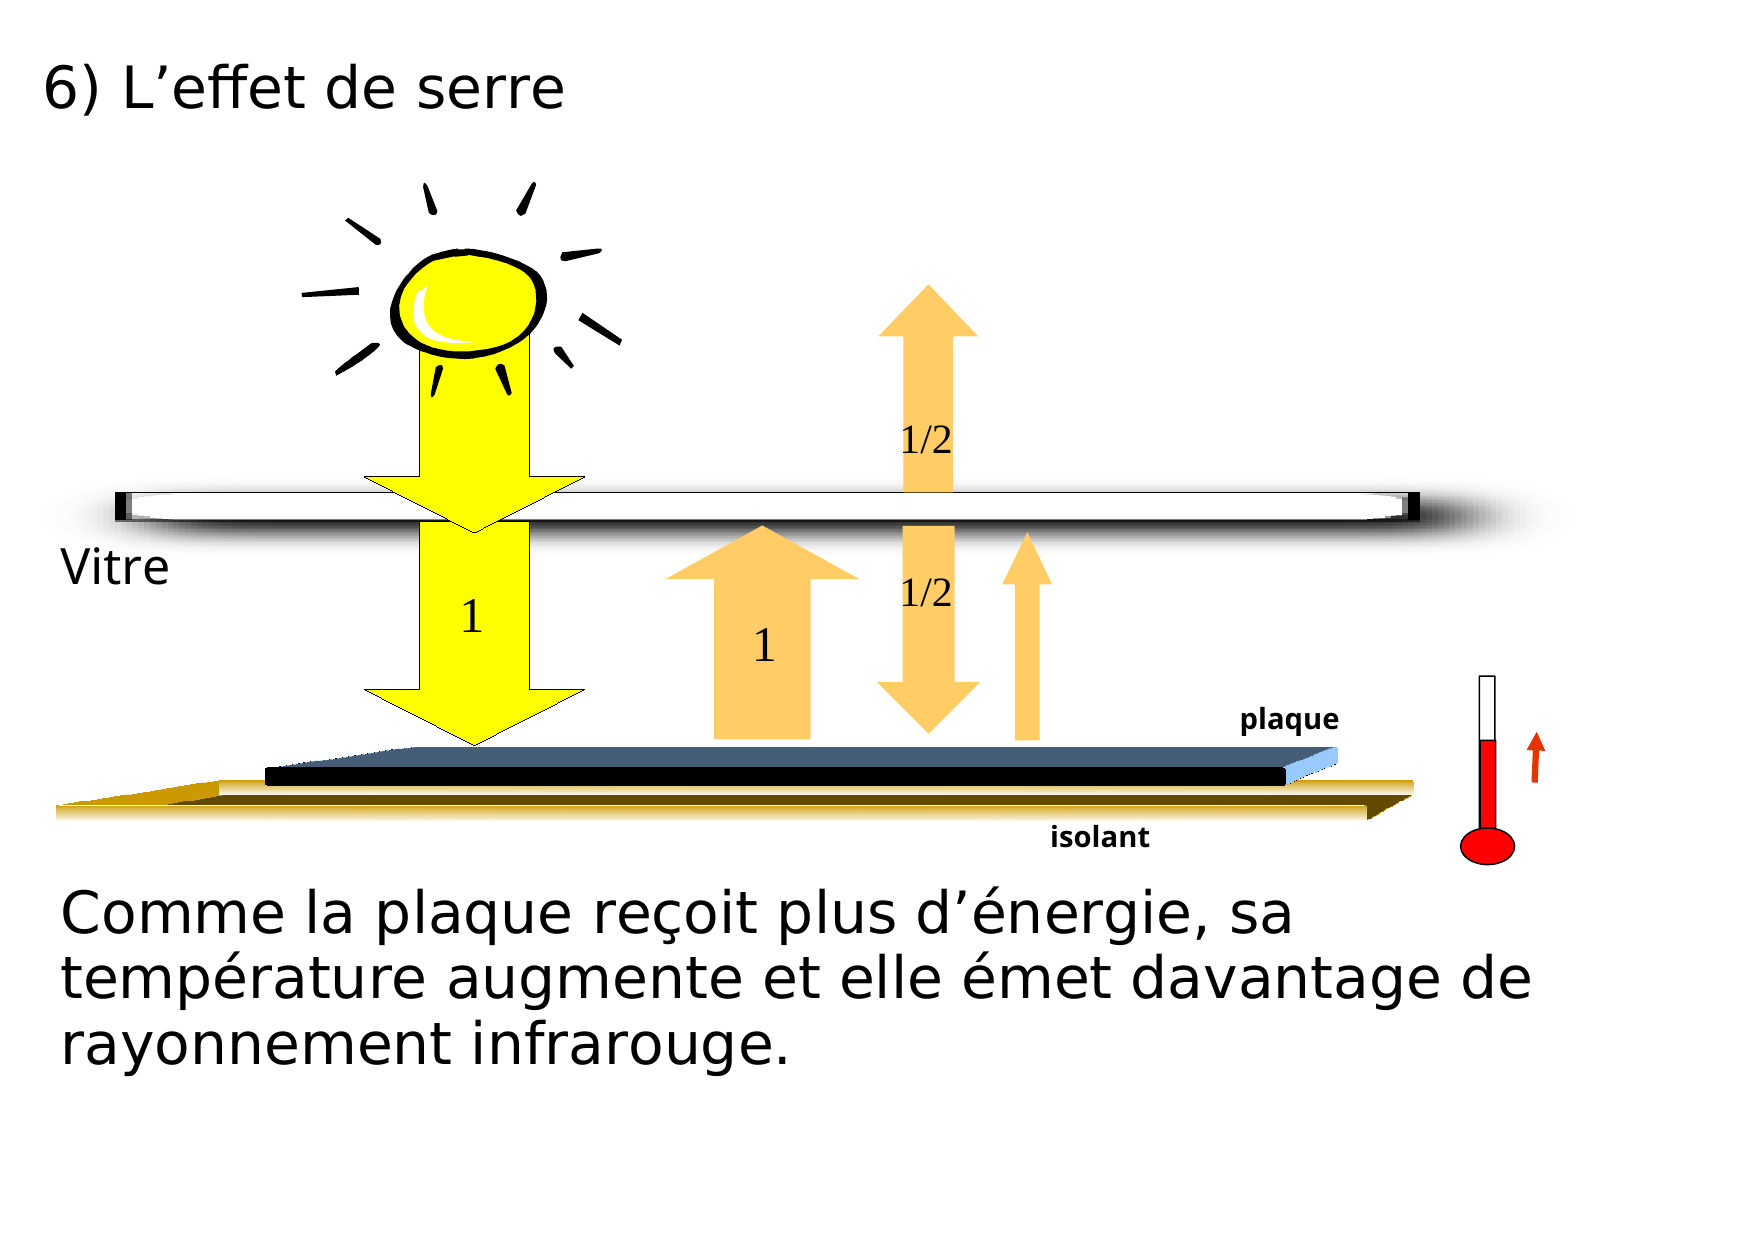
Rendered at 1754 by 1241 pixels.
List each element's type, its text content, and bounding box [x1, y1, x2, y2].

text_box [423, 182, 438, 216]
text_box [516, 181, 537, 216]
text_box [560, 248, 602, 262]
text_box 1 [751, 616, 787, 687]
text_box plaque [1224, 690, 1477, 766]
text_box [1002, 532, 1053, 741]
text_box Comme la plaque reçoit plus d’énergie, sa température augmente et elle émet davantage de rayonnement infrarouge. [45, 873, 1597, 1162]
text_box [553, 346, 574, 369]
text_box [902, 525, 955, 569]
text_box 1 [451, 587, 493, 652]
text_box [345, 217, 382, 245]
picture [27, 472, 448, 564]
text_box [1460, 676, 1515, 865]
text_box [301, 287, 360, 298]
text_box [903, 474, 954, 493]
text_box 1/2 [899, 416, 975, 474]
text_box 6) L’effet de serre [28, 47, 613, 134]
text_box [335, 342, 381, 376]
picture [44, 737, 1429, 832]
text_box [665, 525, 860, 740]
text_box [578, 312, 623, 346]
picture [500, 472, 1591, 564]
text_box 1/2 [899, 569, 975, 628]
text_box [364, 248, 585, 746]
text_box isolant [1035, 808, 1288, 873]
text_box [876, 628, 981, 734]
text_box [878, 284, 979, 416]
text_box Vitre [45, 523, 209, 566]
